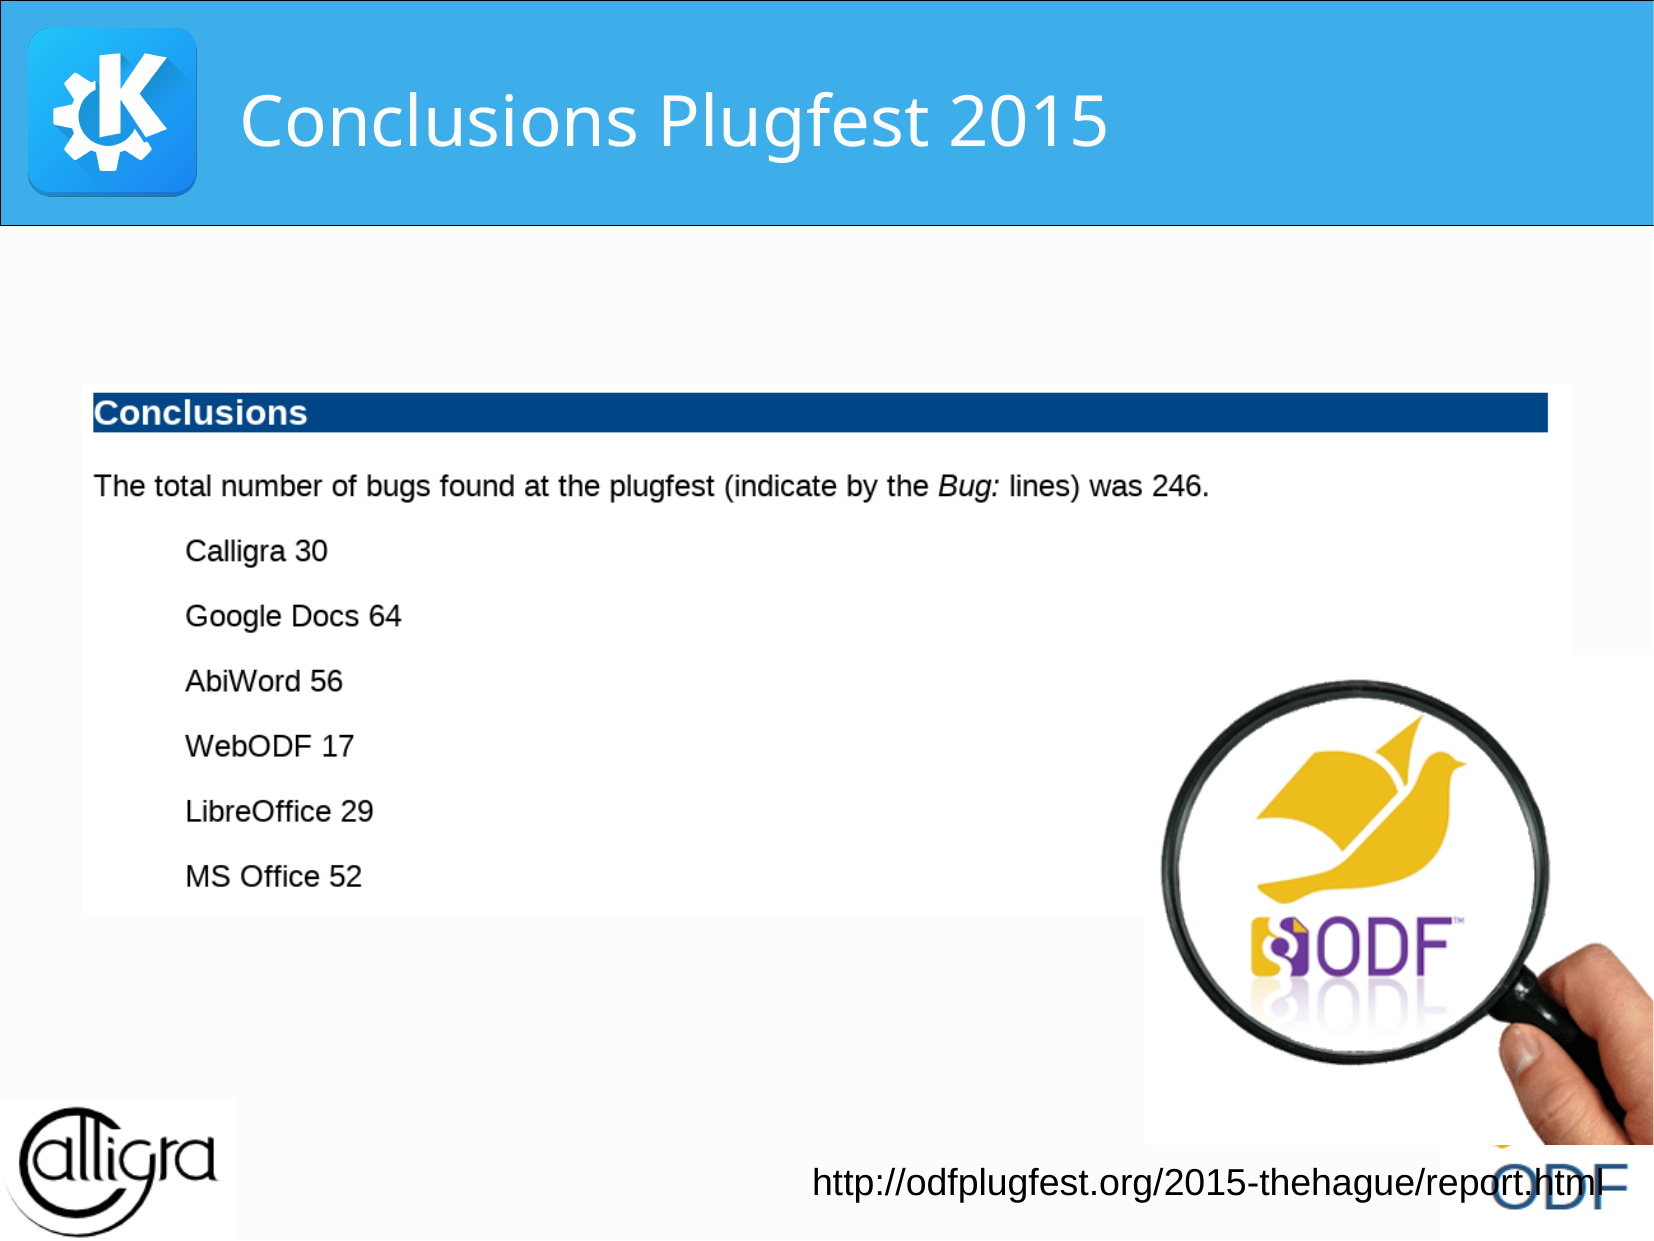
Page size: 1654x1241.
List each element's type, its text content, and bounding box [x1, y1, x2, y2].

text_box http://odfplugfest.org/2015-thehague/report.html [797, 1153, 1620, 1211]
title Conclusions Plugfest 2015 [225, 14, 1575, 222]
picture [11, 11, 213, 213]
picture [82, 384, 1654, 1241]
picture [0, 1098, 237, 1241]
